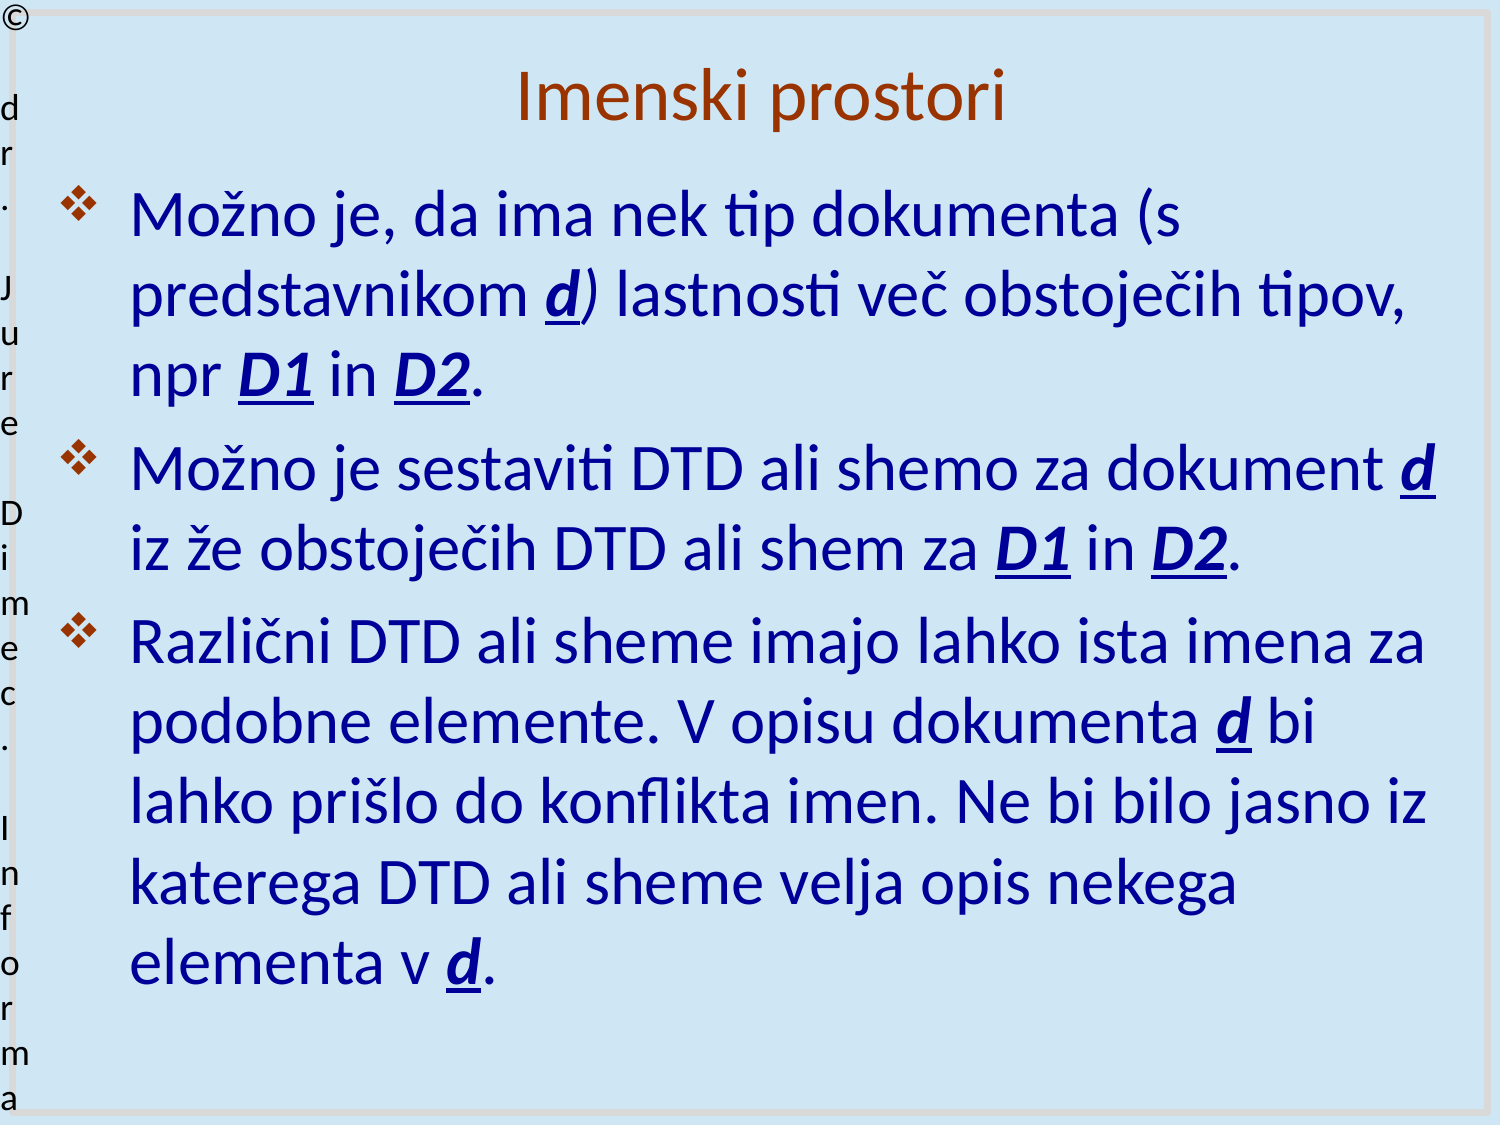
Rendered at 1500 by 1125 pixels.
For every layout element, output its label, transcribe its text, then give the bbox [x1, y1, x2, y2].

title Imenski prostori [53, 31, 1471, 150]
list Možno je, da ima nek tip dokumenta (s predstavnikom d) lastnosti več obstoječih tipov, npr D1 in D2. Možno je sestaviti DTD ali shemo za dokument d iz že obstoječih DTD ali shem za D1 in D2. Različni DTD ali sheme imajo lahko ista imena za podobne elemente. V opisu dokumenta d bi lahko prišlo do konflikta imen. Ne bi bilo jasno iz katerega DTD ali sheme velja opis nekega elementa v d. [41, 162, 1471, 1075]
